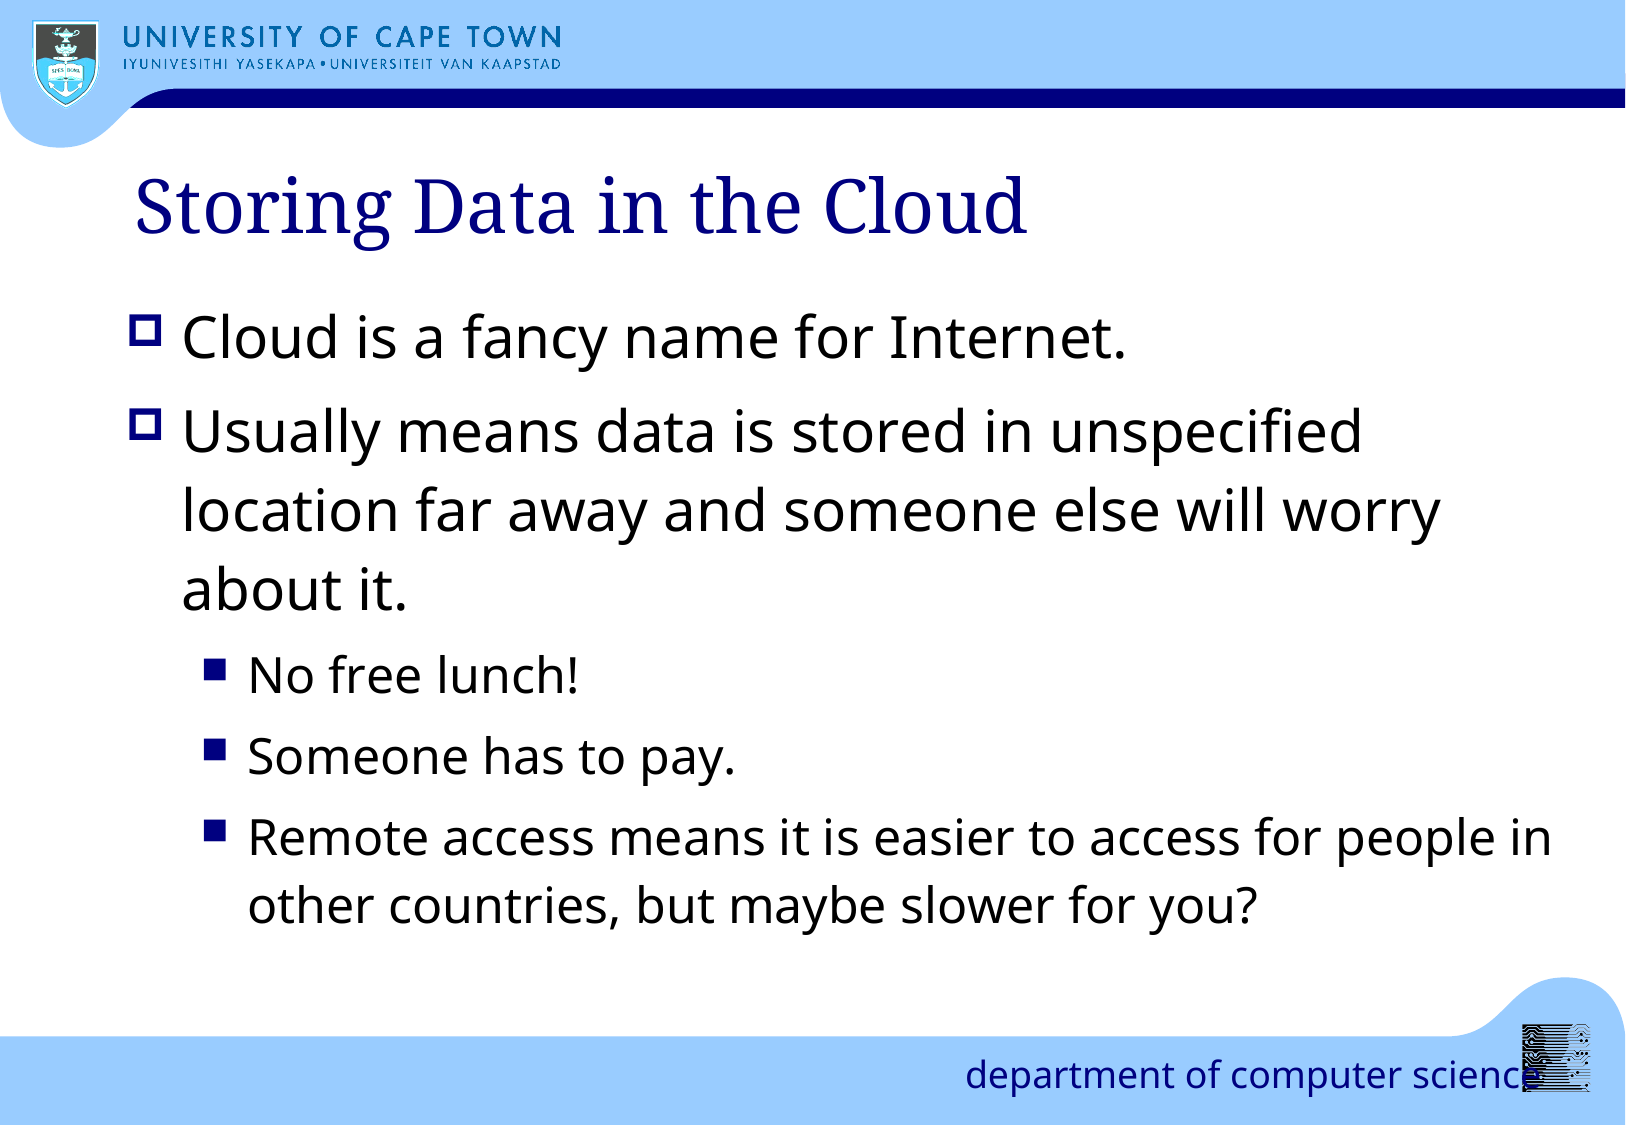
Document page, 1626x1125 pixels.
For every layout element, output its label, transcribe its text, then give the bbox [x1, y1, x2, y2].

picture [1526, 1070, 1536, 1076]
picture [120, 23, 563, 71]
title Storing Data in the Cloud [134, 140, 1571, 268]
list Cloud is a fancy name for Internet. Usually means data is stored in unspecified location far away and someone else will worry about it. No free lunch! Someone has to pay. Remote access means it is easier to access for people in other countries, but maybe slower for you? [125, 296, 1570, 949]
picture [1522, 1024, 1591, 1092]
